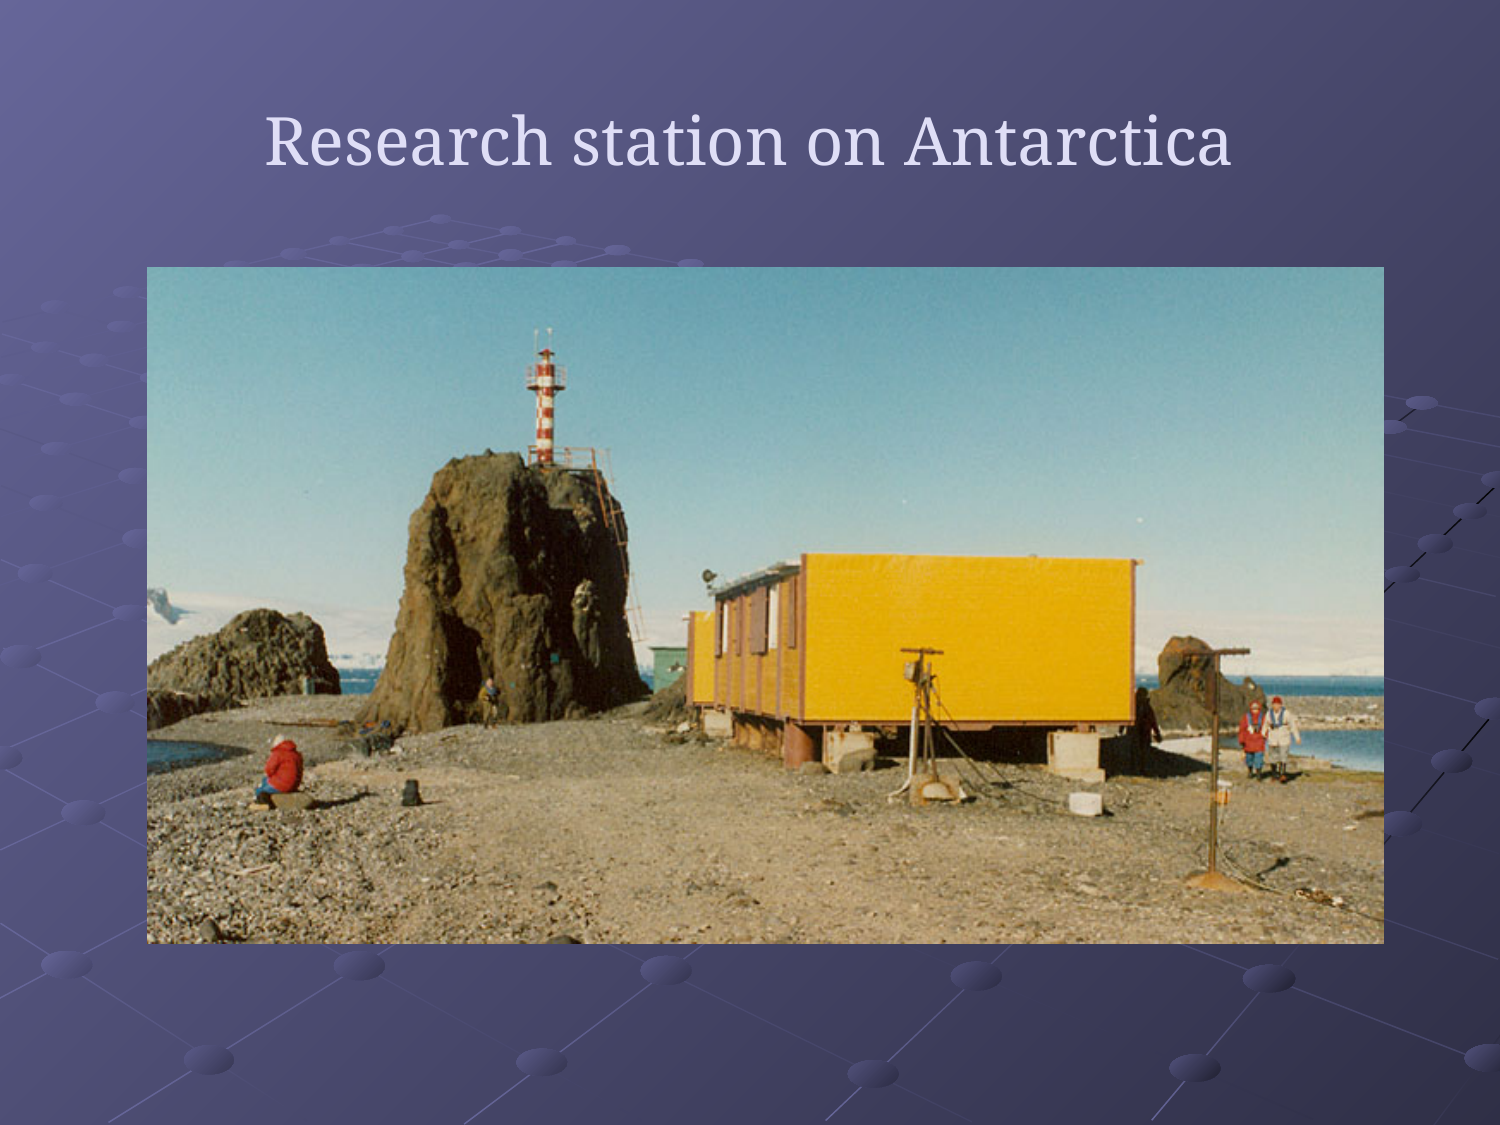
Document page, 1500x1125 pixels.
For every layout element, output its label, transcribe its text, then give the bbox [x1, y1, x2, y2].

title Research station on Antarctica [75, 45, 1425, 233]
picture [147, 267, 1384, 944]
